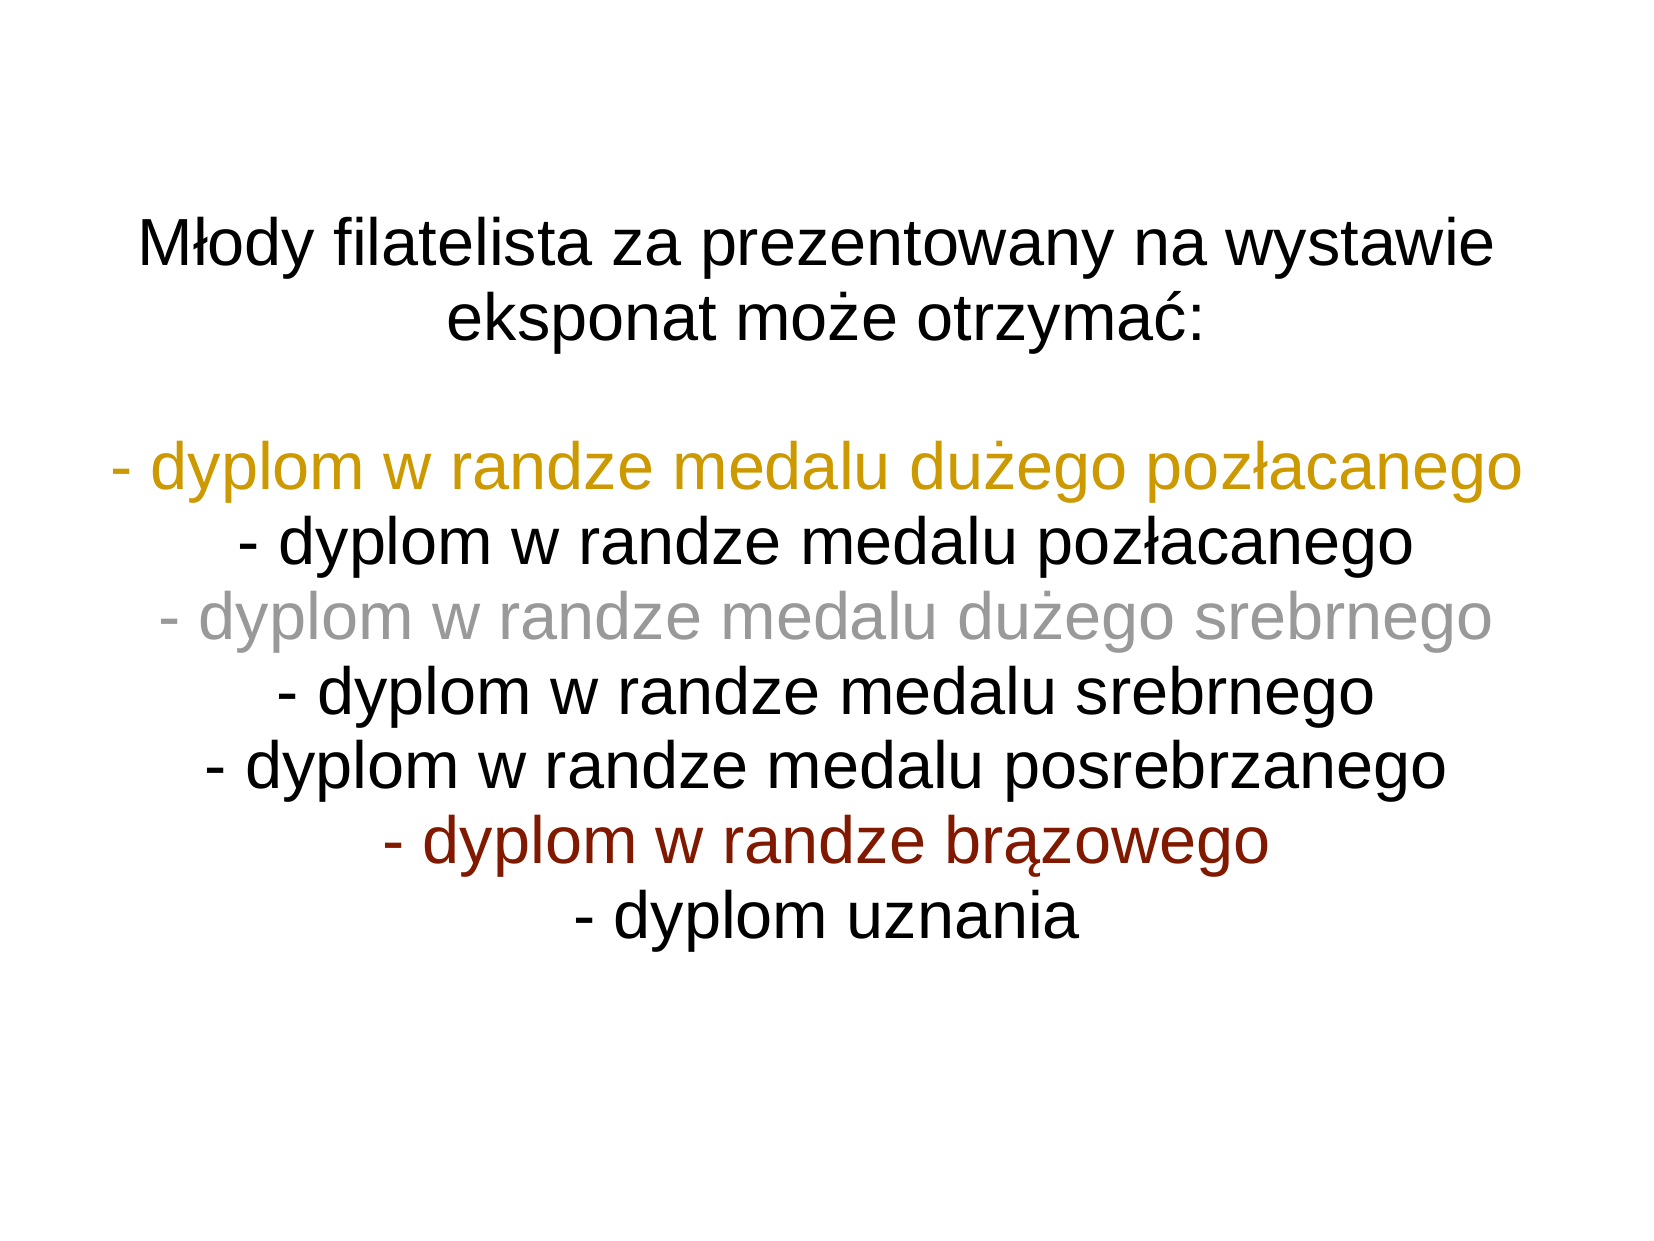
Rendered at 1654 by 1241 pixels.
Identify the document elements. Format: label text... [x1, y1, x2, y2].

subtitle Młody filatelista za prezentowany na wystawie eksponat może otrzymać: - dyplom w randze medalu dużego pozłacanego - dyplom w randze medalu pozłacanego - dyplom w randze medalu dużego srebrnego - dyplom w randze medalu srebrnego - dyplom w randze medalu posrebrzanego - dyplom w randze brązowego - dyplom uznania [82, 49, 1571, 1109]
